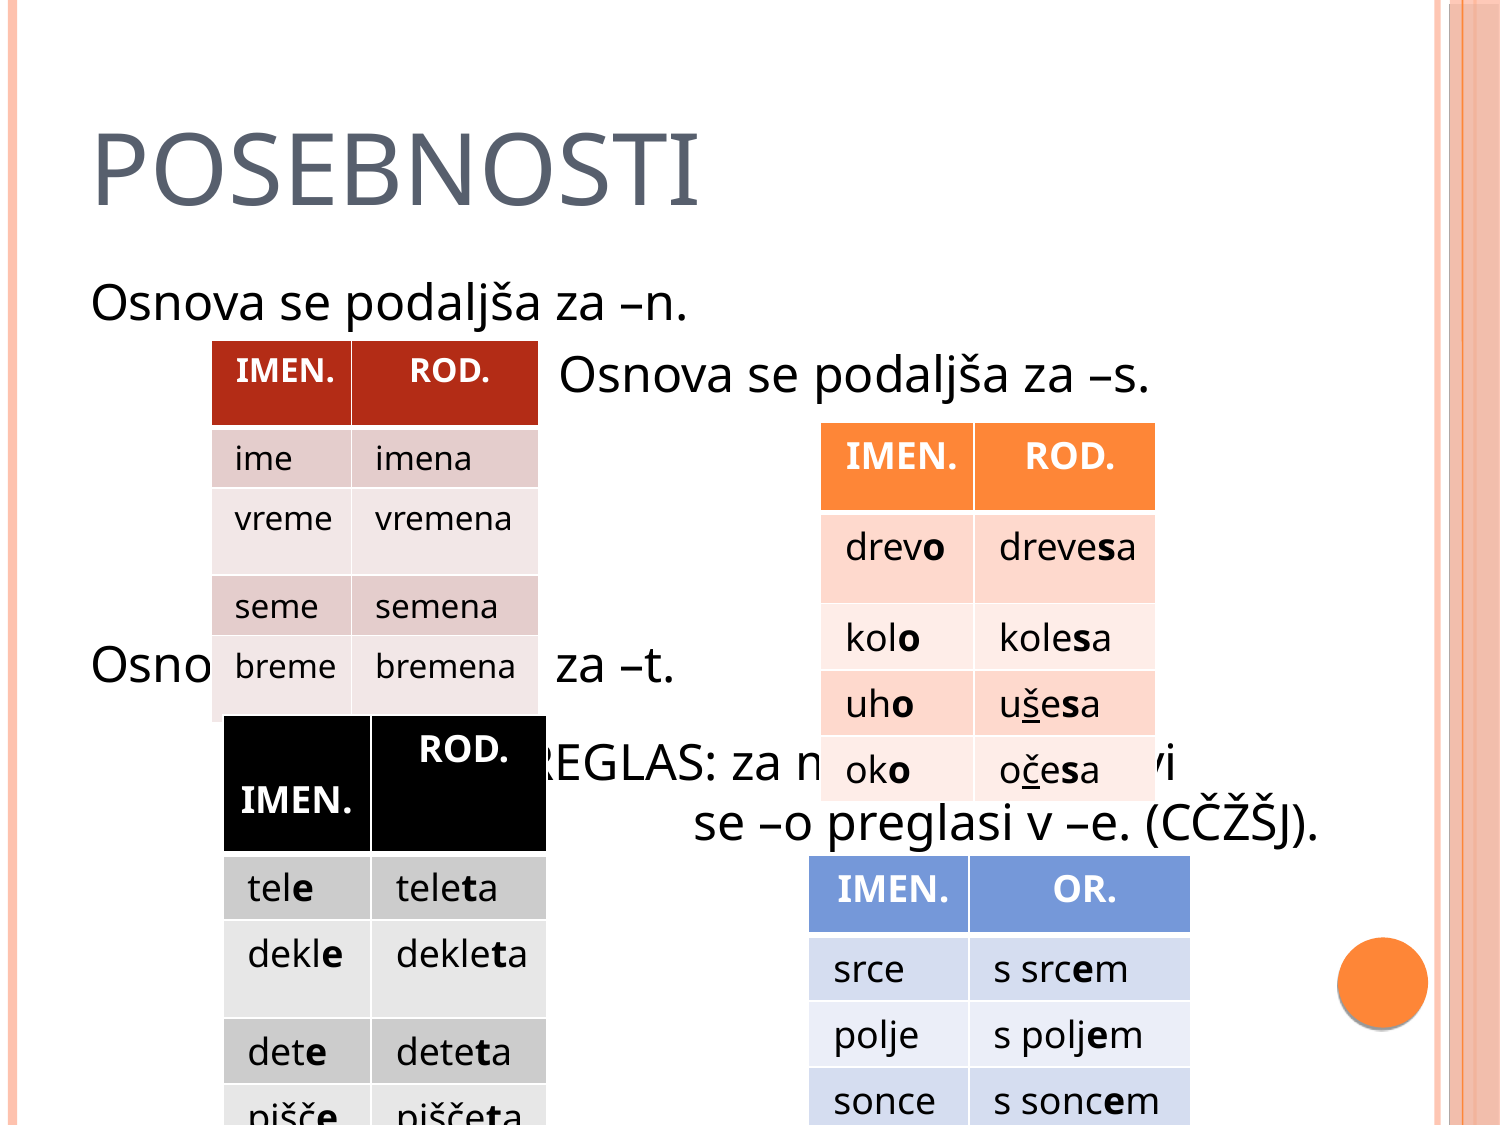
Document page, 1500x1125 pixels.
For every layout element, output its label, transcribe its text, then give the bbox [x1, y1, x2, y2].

table_cell drevo [821, 515, 973, 603]
table_header OR. [970, 856, 1190, 932]
table_cell piščeta [372, 1085, 546, 1125]
table_cell polje [809, 1002, 968, 1066]
table_cell drevesa [975, 515, 1155, 603]
table_header ROD. [352, 341, 538, 425]
list Osnova se podaljša za –n. Osnova se podaljša za –s. Osnova se podaljša za –t. PREGLAS: za mehkimi glasovi se –o preglasi v –e. (CČŽŠJ). [75, 262, 1336, 1062]
table_cell srce [809, 938, 968, 1000]
table_cell sonce [809, 1068, 968, 1125]
table_header ROD. [975, 423, 1155, 510]
table_cell seme [212, 576, 351, 635]
table_cell imena [352, 430, 538, 487]
table_cell dekle [224, 921, 370, 1017]
table_cell vreme [212, 489, 351, 574]
table_cell oko [821, 737, 973, 801]
table_cell tele [224, 857, 370, 919]
table_header IMEN. [821, 423, 973, 510]
table_cell teleta [372, 857, 546, 919]
table_cell s poljem [970, 1002, 1190, 1066]
table_cell kolesa [975, 604, 1155, 669]
table_header IMEN. [224, 716, 370, 851]
table_header ROD. [372, 716, 546, 851]
table_cell bremena [352, 636, 538, 714]
table_header IMEN. [809, 856, 968, 932]
table_cell ime [212, 430, 351, 487]
table_cell pišče [253, 1113, 265, 1125]
table_cell s soncem [970, 1068, 1190, 1125]
table_cell vremena [352, 489, 538, 574]
table_cell semena [352, 576, 538, 635]
table_cell s srcem [970, 938, 1190, 1000]
table_cell ušesa [975, 671, 1155, 735]
table_cell pišče [224, 1085, 370, 1125]
table_cell dete [224, 1019, 370, 1083]
table_cell breme [212, 636, 351, 722]
title POSEBNOSTI [75, 45, 1300, 233]
table_cell dekleta [372, 921, 546, 1017]
table_cell očesa [975, 737, 1155, 801]
table_cell deteta [372, 1019, 546, 1083]
table_cell kolo [821, 604, 973, 669]
table_header IMEN. [212, 341, 351, 425]
table_cell uho [821, 671, 973, 735]
table_cell piščeta [401, 1113, 413, 1125]
